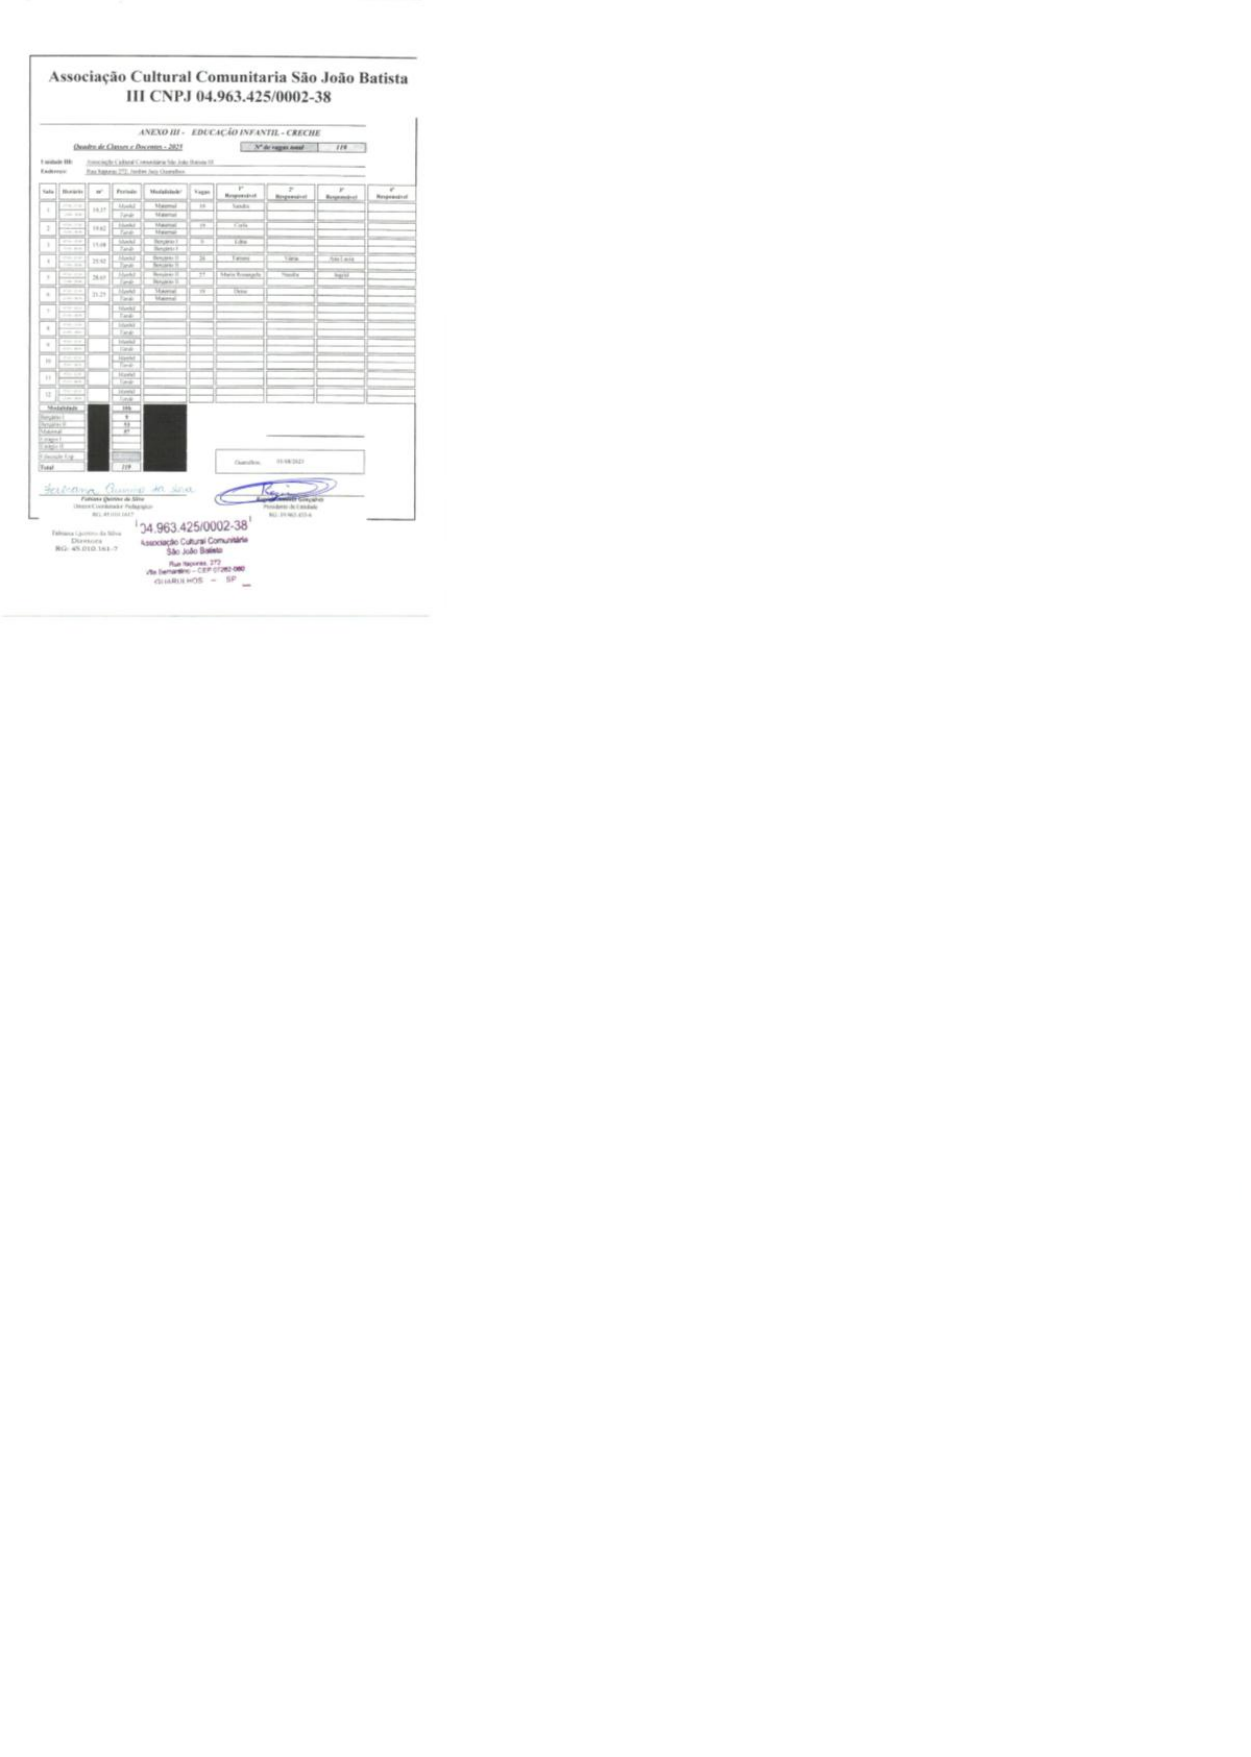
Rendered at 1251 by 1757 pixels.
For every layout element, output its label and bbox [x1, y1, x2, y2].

text_box [0, 0, 1242, 1755]
